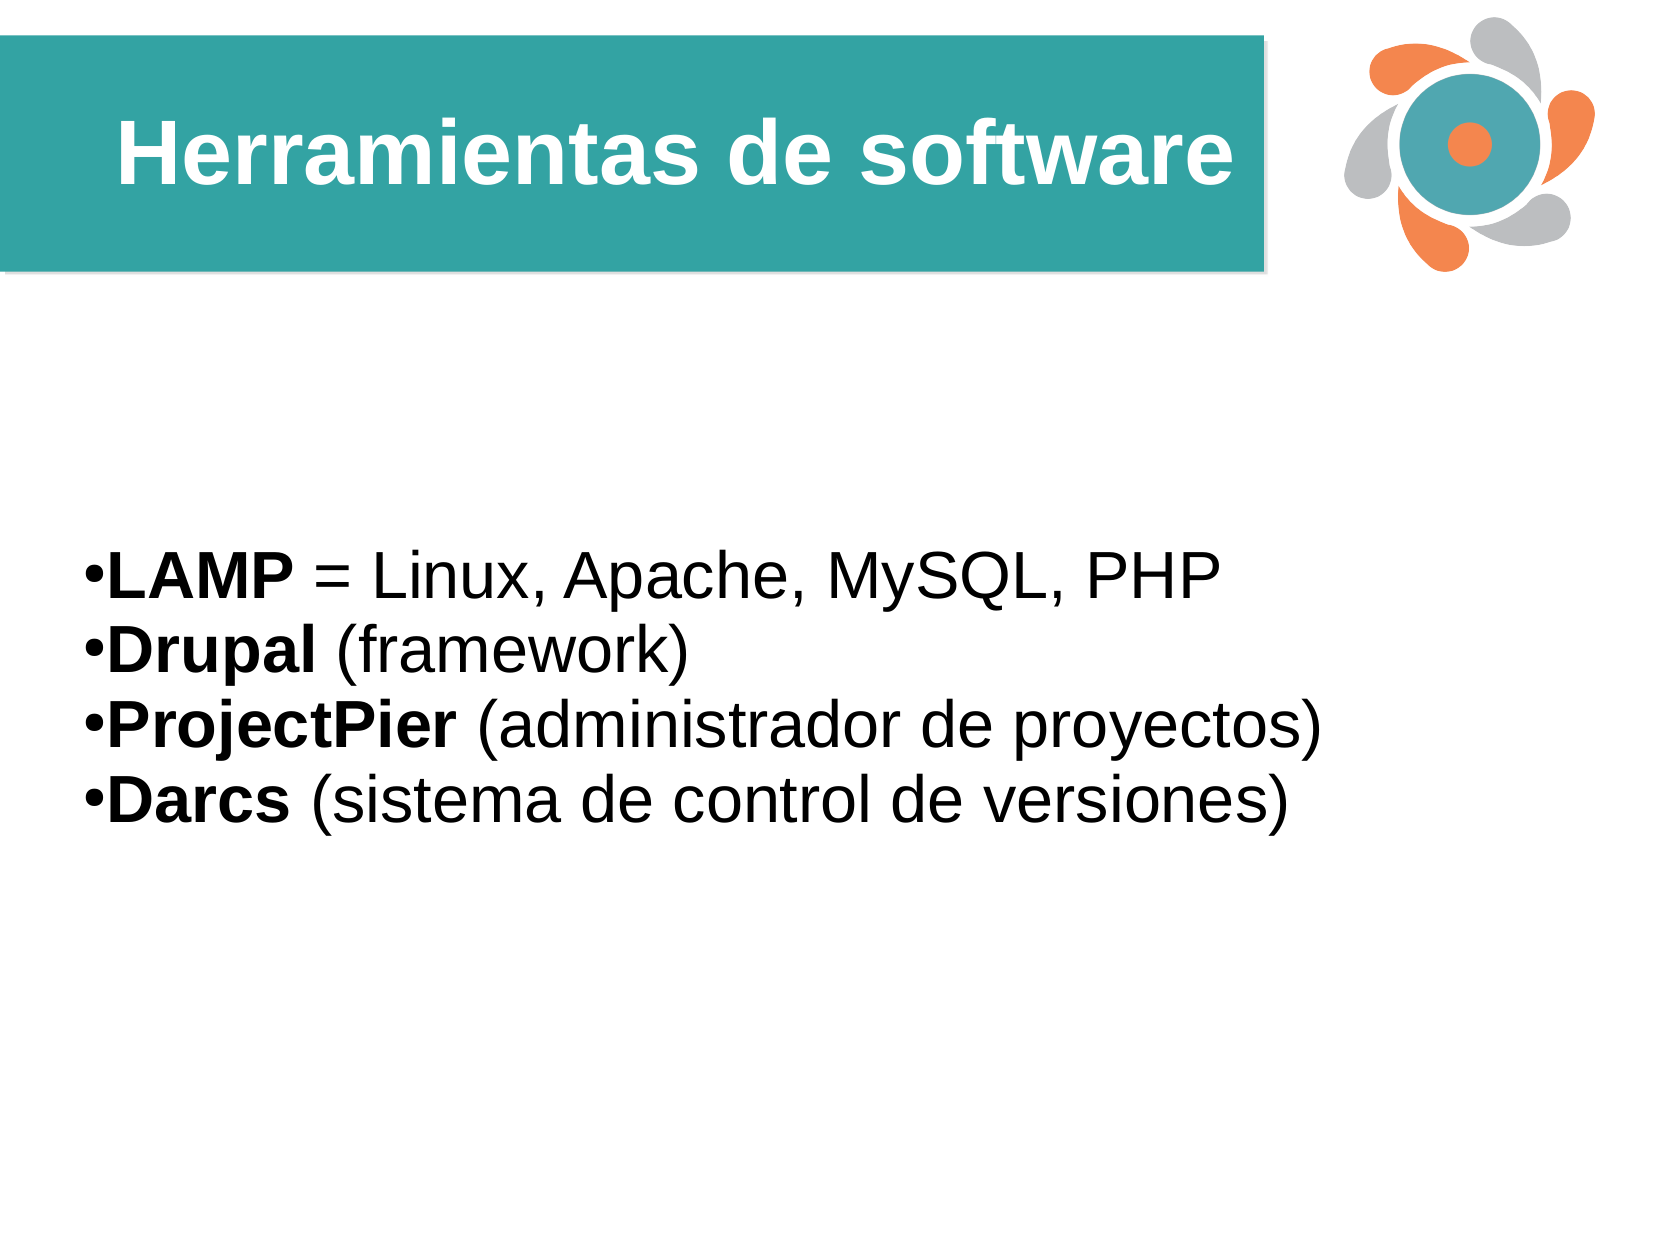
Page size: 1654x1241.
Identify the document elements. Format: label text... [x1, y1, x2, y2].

subtitle LAMP = Linux, Apache, MySQL, PHP Drupal (framework) ProjectPier (administrador de proyectos) Darcs (sistema de control de versiones) [82, 290, 1538, 1010]
picture [1344, 17, 1595, 272]
title Herramientas de software [82, 49, 1571, 257]
